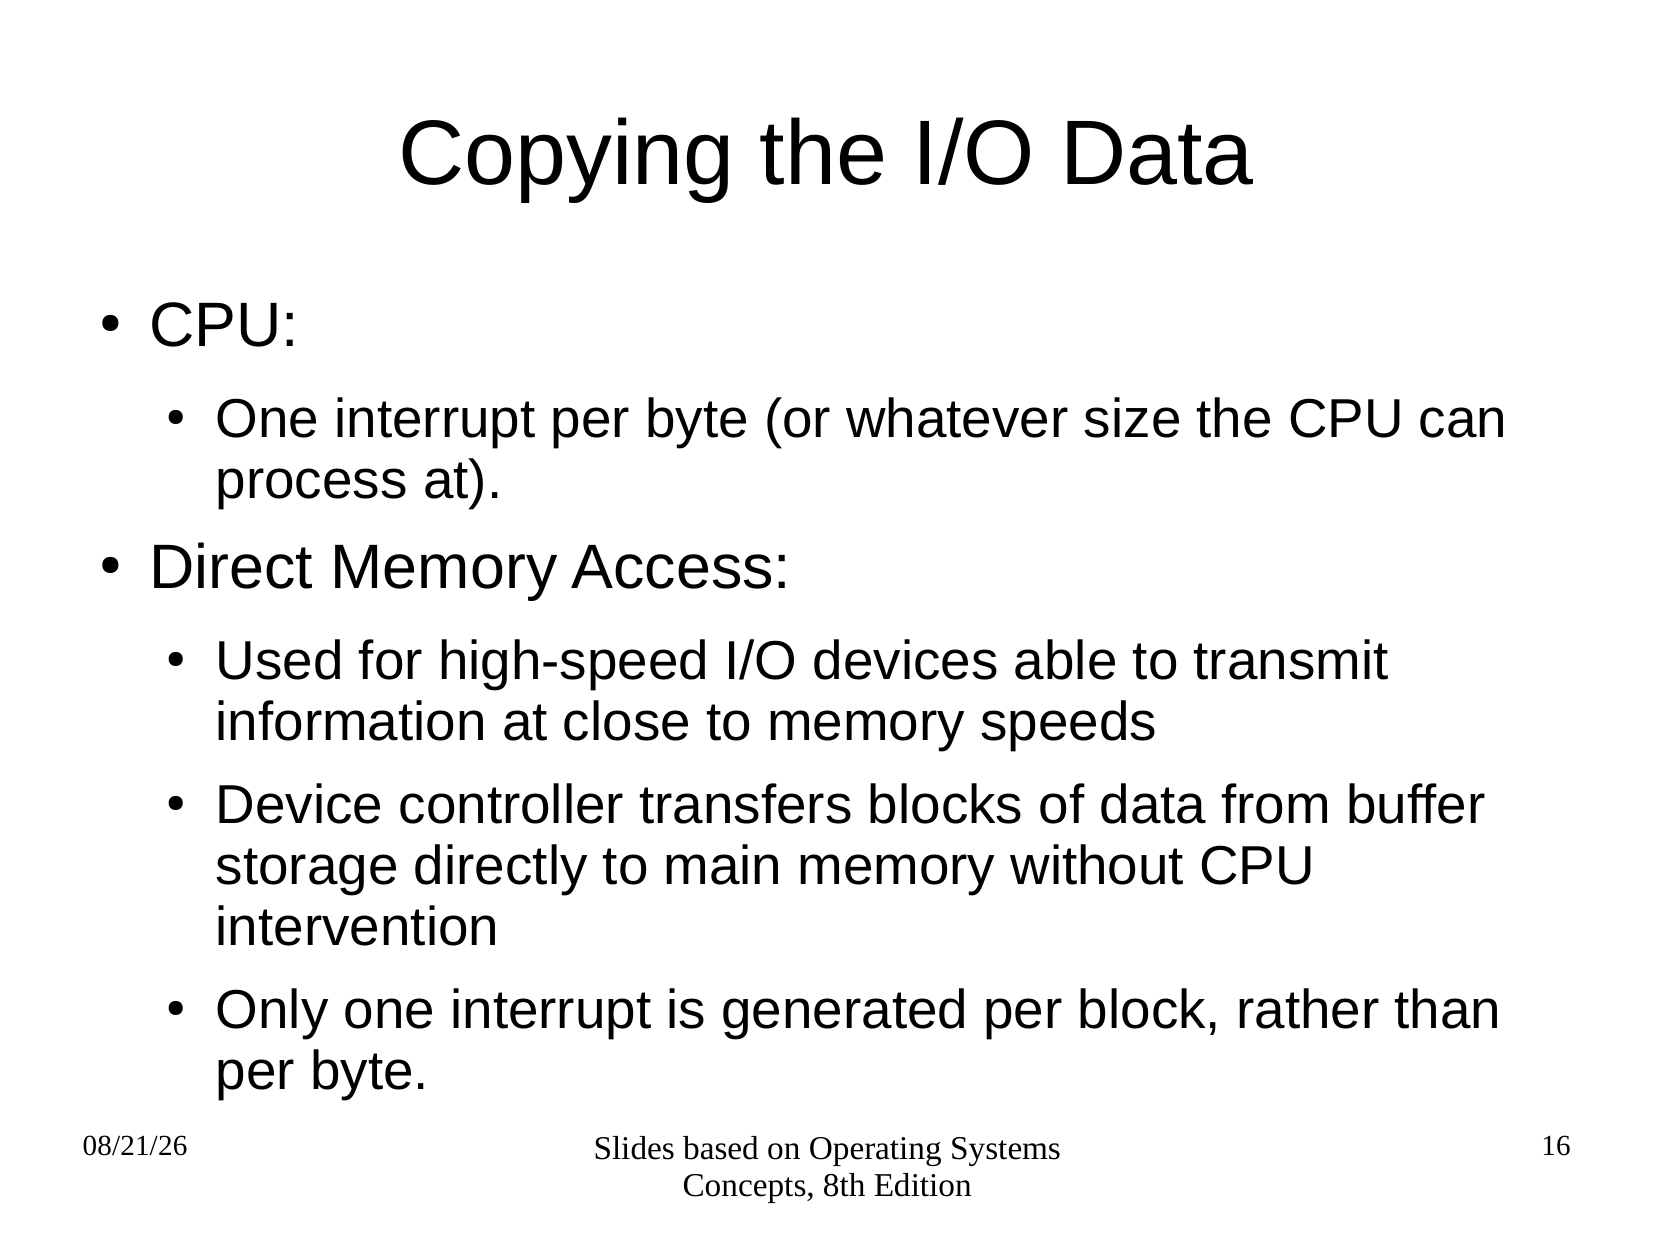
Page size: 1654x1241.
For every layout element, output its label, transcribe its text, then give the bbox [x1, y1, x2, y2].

list CPU: One interrupt per byte (or whatever size the CPU can process at). Direct Memory Access: Used for high-speed I/O devices able to transmit information at close to memory speeds Device controller transfers blocks of data from buffer storage directly to main memory without CPU intervention Only one interrupt is generated per block, rather than per byte. [82, 290, 1571, 1109]
title Copying the I/O Data [82, 49, 1571, 257]
